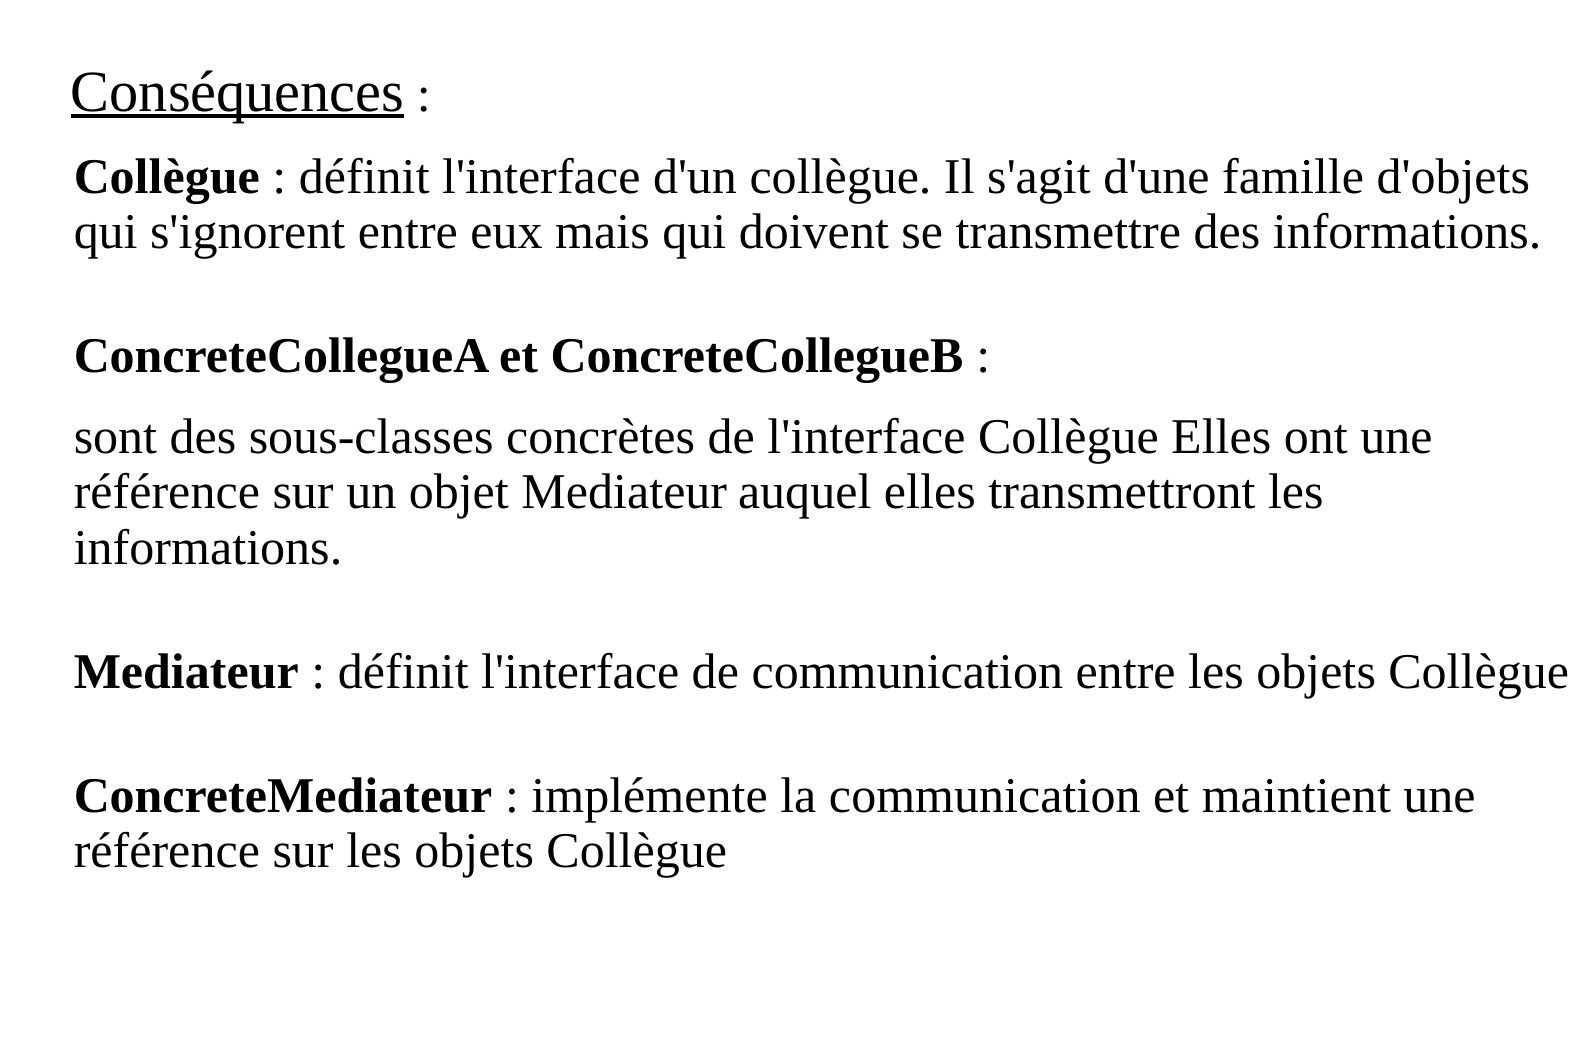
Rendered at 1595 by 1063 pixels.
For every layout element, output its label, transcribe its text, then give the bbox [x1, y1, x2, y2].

list Conséquences : Collègue : définit l'interface d'un collègue. Il s'agit d'une famille d'objets qui s'ignorent entre eux mais qui doivent se transmettre des informations. ConcreteCollegueA et ConcreteCollegueB : sont des sous-classes concrètes de l'interface Collègue Elles ont une référence sur un objet Mediateur auquel elles transmettront les informations. Mediateur : définit l'interface de communication entre les objets Collègue ConcreteMediateur : implémente la communication et maintient une référence sur les objets Collègue [0, 59, 1595, 1063]
